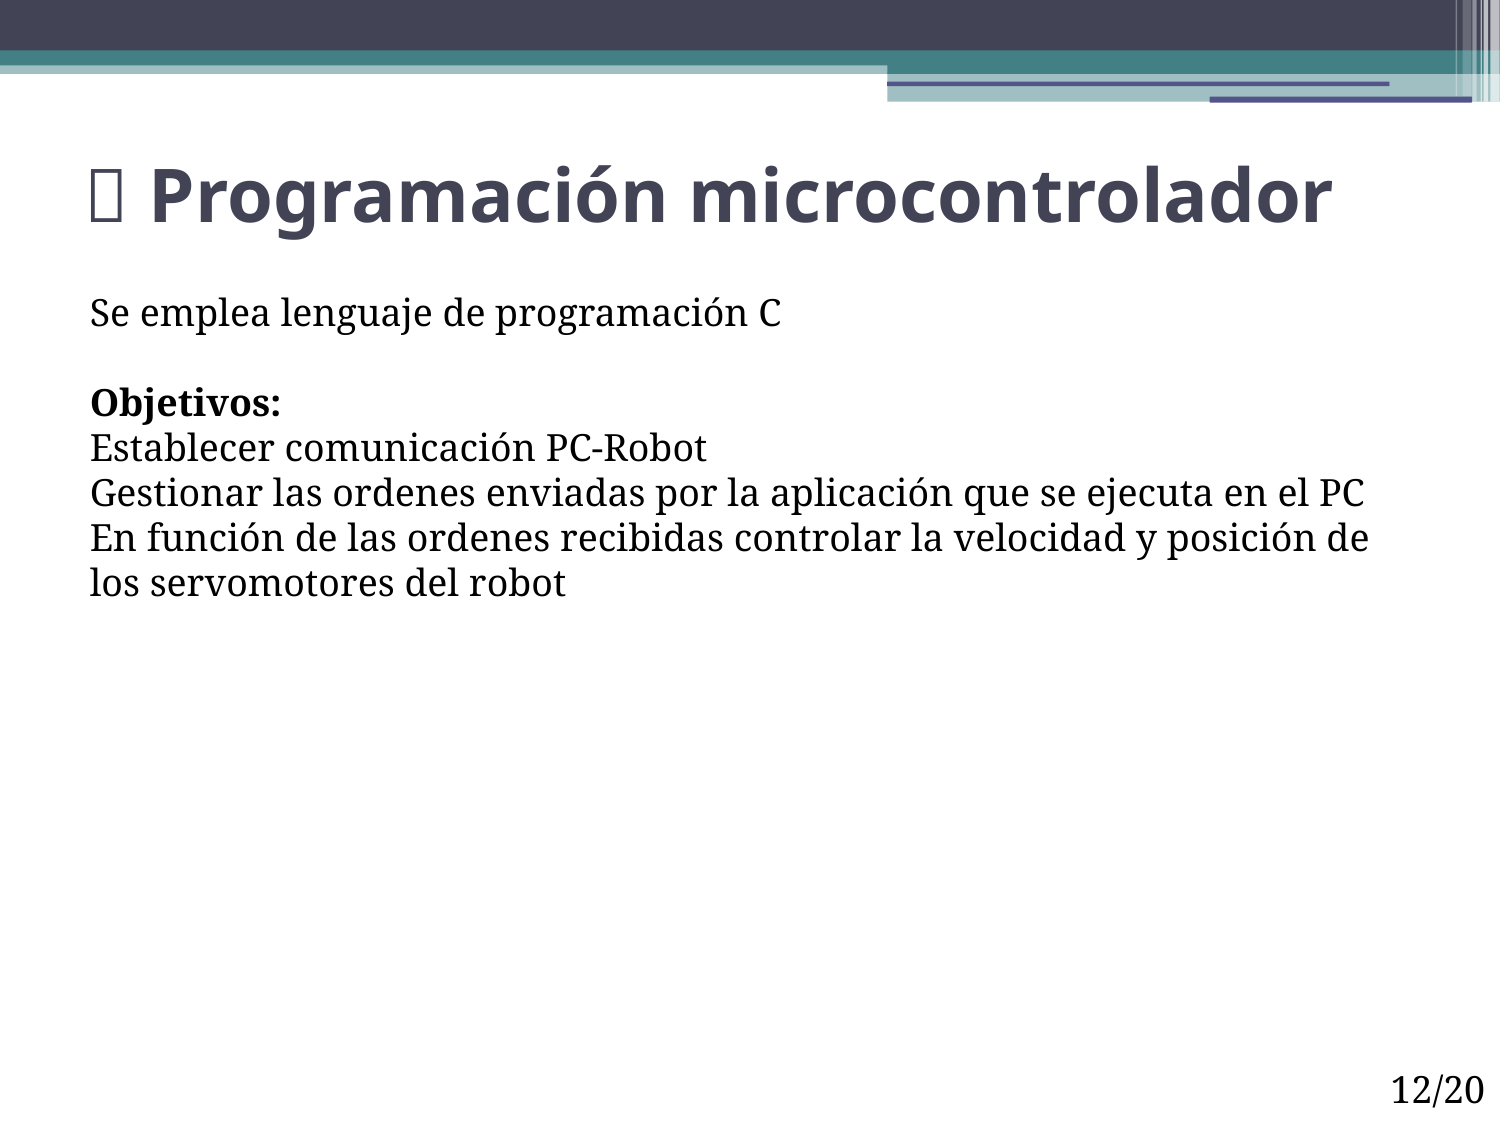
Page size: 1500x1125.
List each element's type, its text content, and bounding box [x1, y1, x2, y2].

slide_number <number>/20 [1346, 1065, 1500, 1125]
list Se emplea lenguaje de programación C Objetivos: Establecer comunicación PC-Robot Gestionar las ordenes enviadas por la aplicación que se ejecuta en el PC En función de las ordenes recibidas controlar la velocidad y posición de los servomotores del robot [75, 281, 1425, 1079]
title  Programación microcontrolador [70, 105, 1421, 281]
